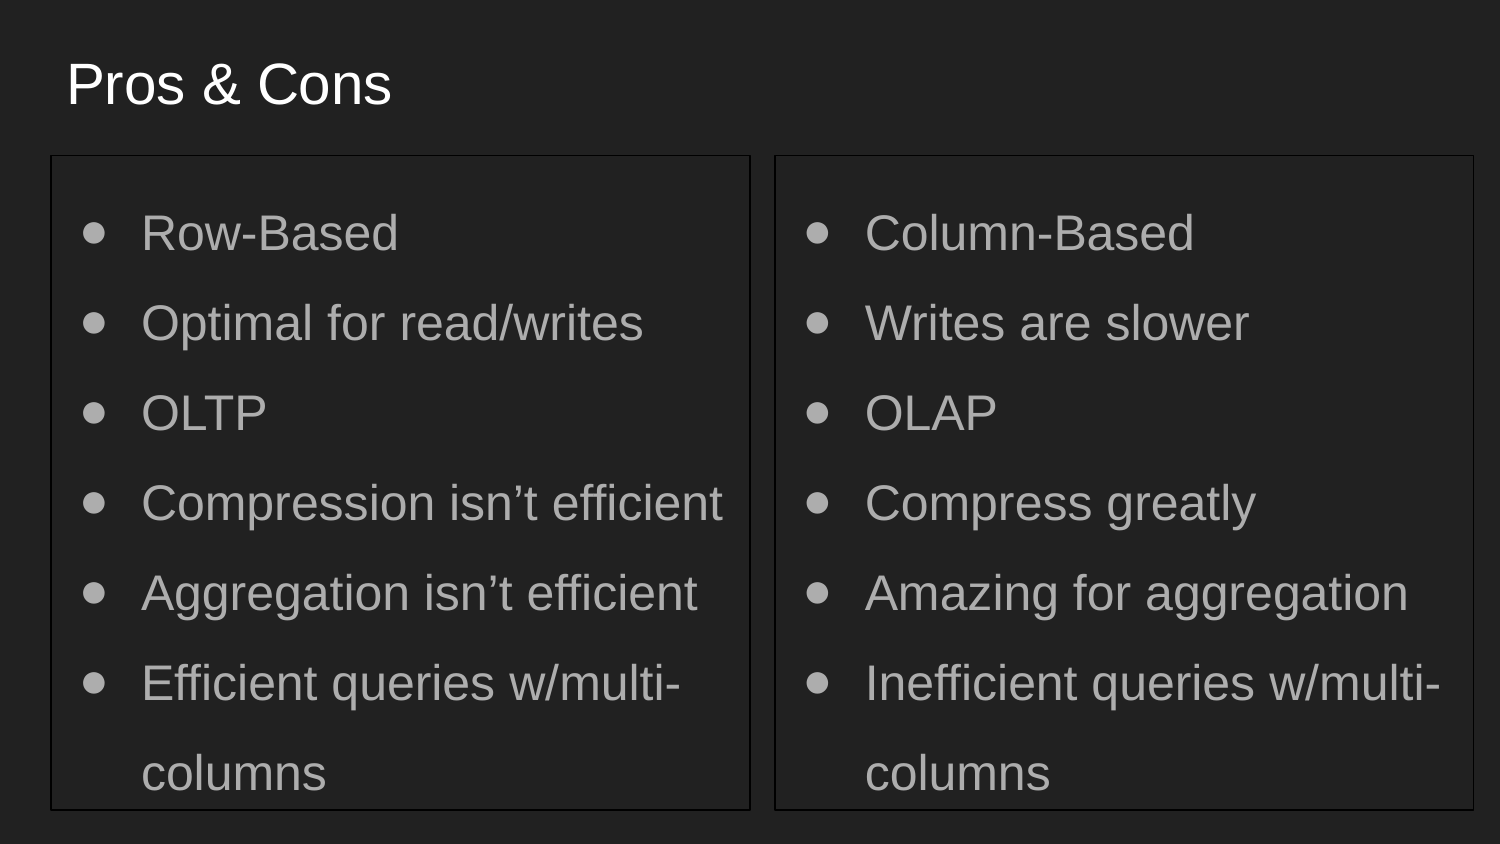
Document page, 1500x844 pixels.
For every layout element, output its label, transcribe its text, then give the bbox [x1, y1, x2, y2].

list Column-Based Writes are slower OLAP Compress greatly Amazing for aggregation Inefficient queries w/multi-columns [774, 155, 1474, 811]
title Pros & Cons [51, 30, 1449, 125]
list Row-Based Optimal for read/writes OLTP Compression isn’t efficient Aggregation isn’t efficient Efficient queries w/multi-columns [51, 155, 750, 811]
